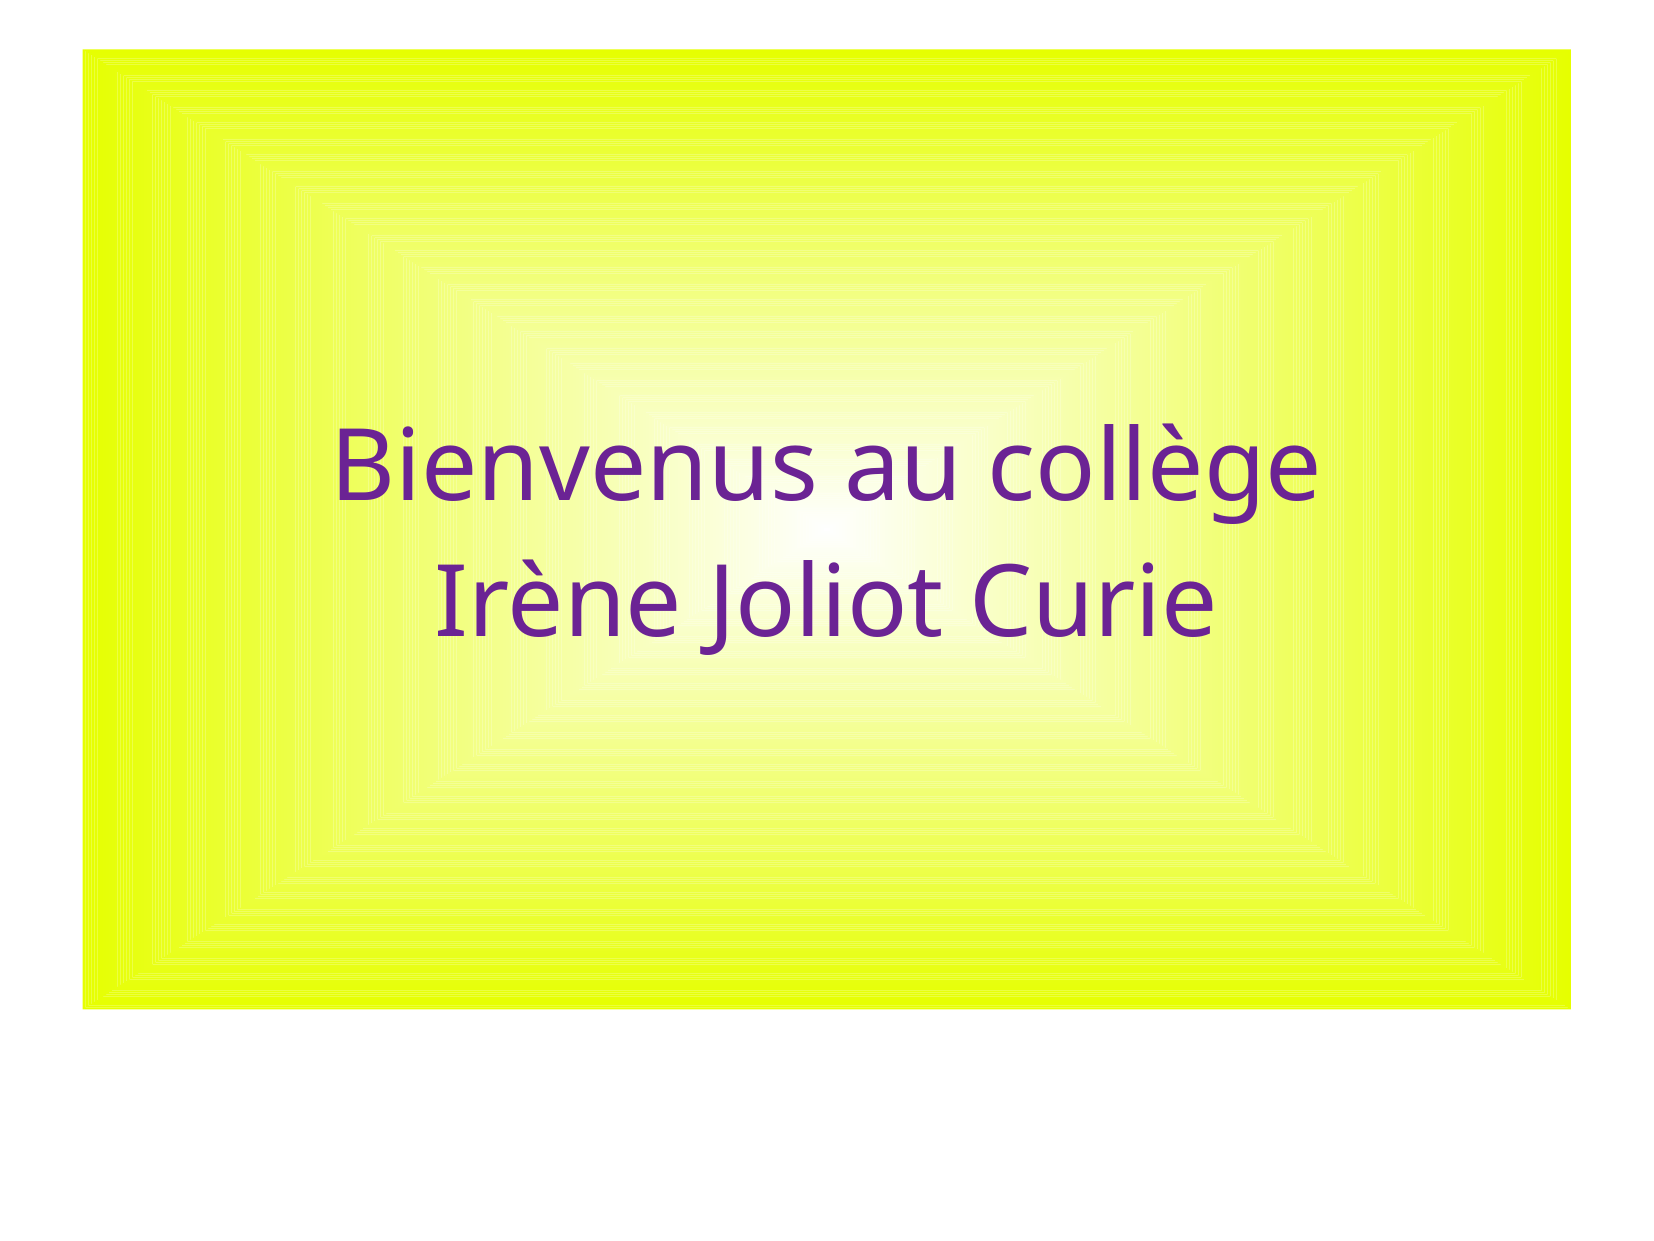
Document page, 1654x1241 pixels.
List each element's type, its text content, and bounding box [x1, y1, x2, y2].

subtitle Bienvenus au collège Irène Joliot Curie [82, 49, 1571, 1010]
